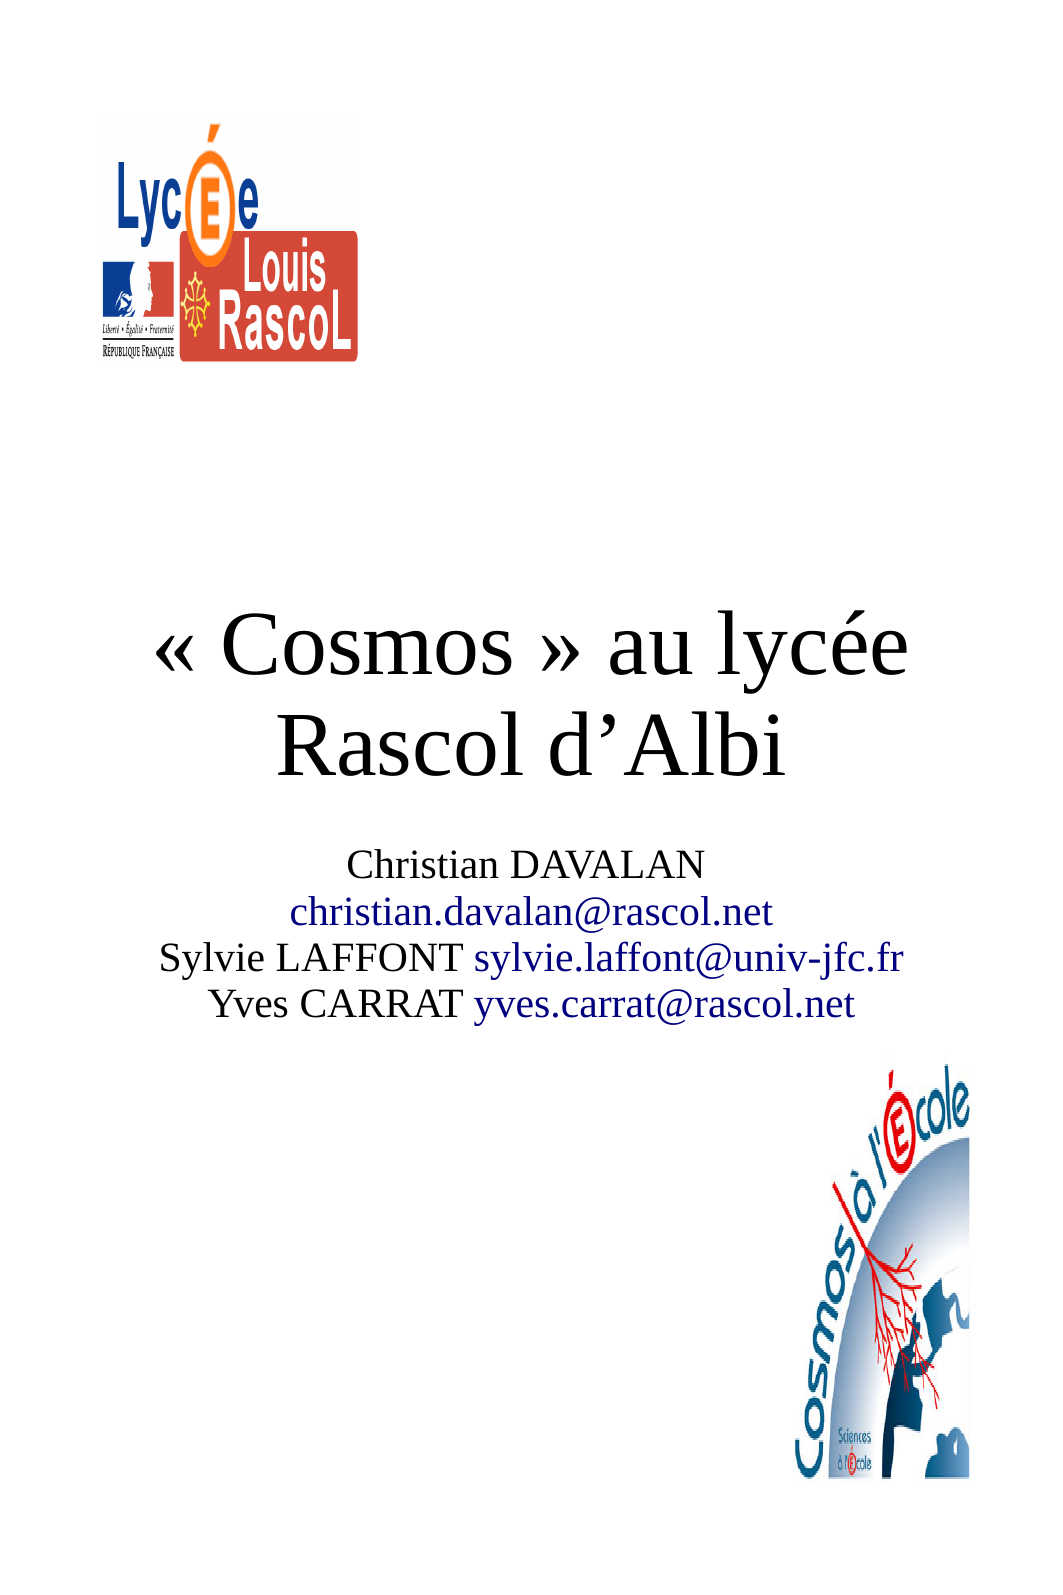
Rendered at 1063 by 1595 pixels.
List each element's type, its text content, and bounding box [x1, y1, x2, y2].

subtitle « Cosmos » au lycée Rascol d’Albi Christian DAVALAN christian.davalan@rascol.net Sylvie LAFFONT sylvie.laffont@univ-jfc.fr Yves CARRAT yves.carrat@rascol.net [106, 404, 957, 1261]
picture [786, 1041, 983, 1503]
picture [102, 117, 359, 364]
